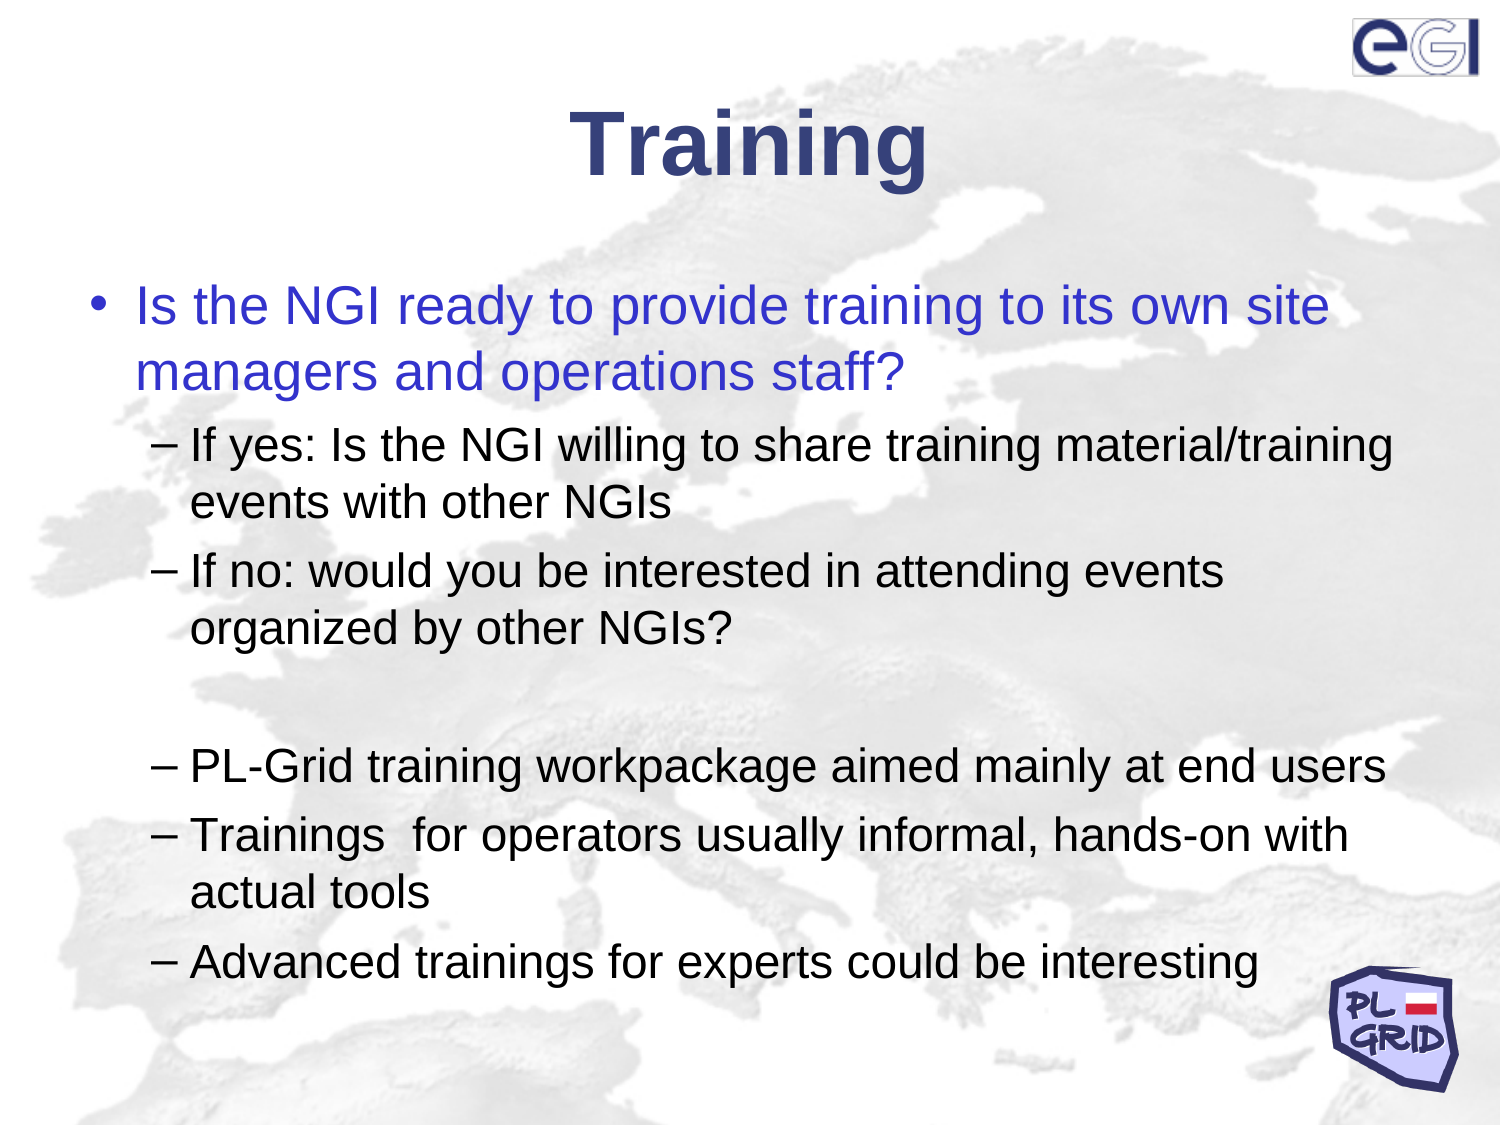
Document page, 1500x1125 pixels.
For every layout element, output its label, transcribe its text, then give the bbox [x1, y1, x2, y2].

list Is the NGI ready to provide training to its own site managers and operations staff? If yes: Is the NGI willing to share training material/training events with other NGIs If no: would you be interested in attending events organized by other NGIs? PL-Grid training workpackage aimed mainly at end users Trainings for operators usually informal, hands-on with actual tools Advanced trainings for experts could be interesting [75, 262, 1426, 1005]
title Training [75, 45, 1426, 233]
picture [0, 0, 1500, 1125]
